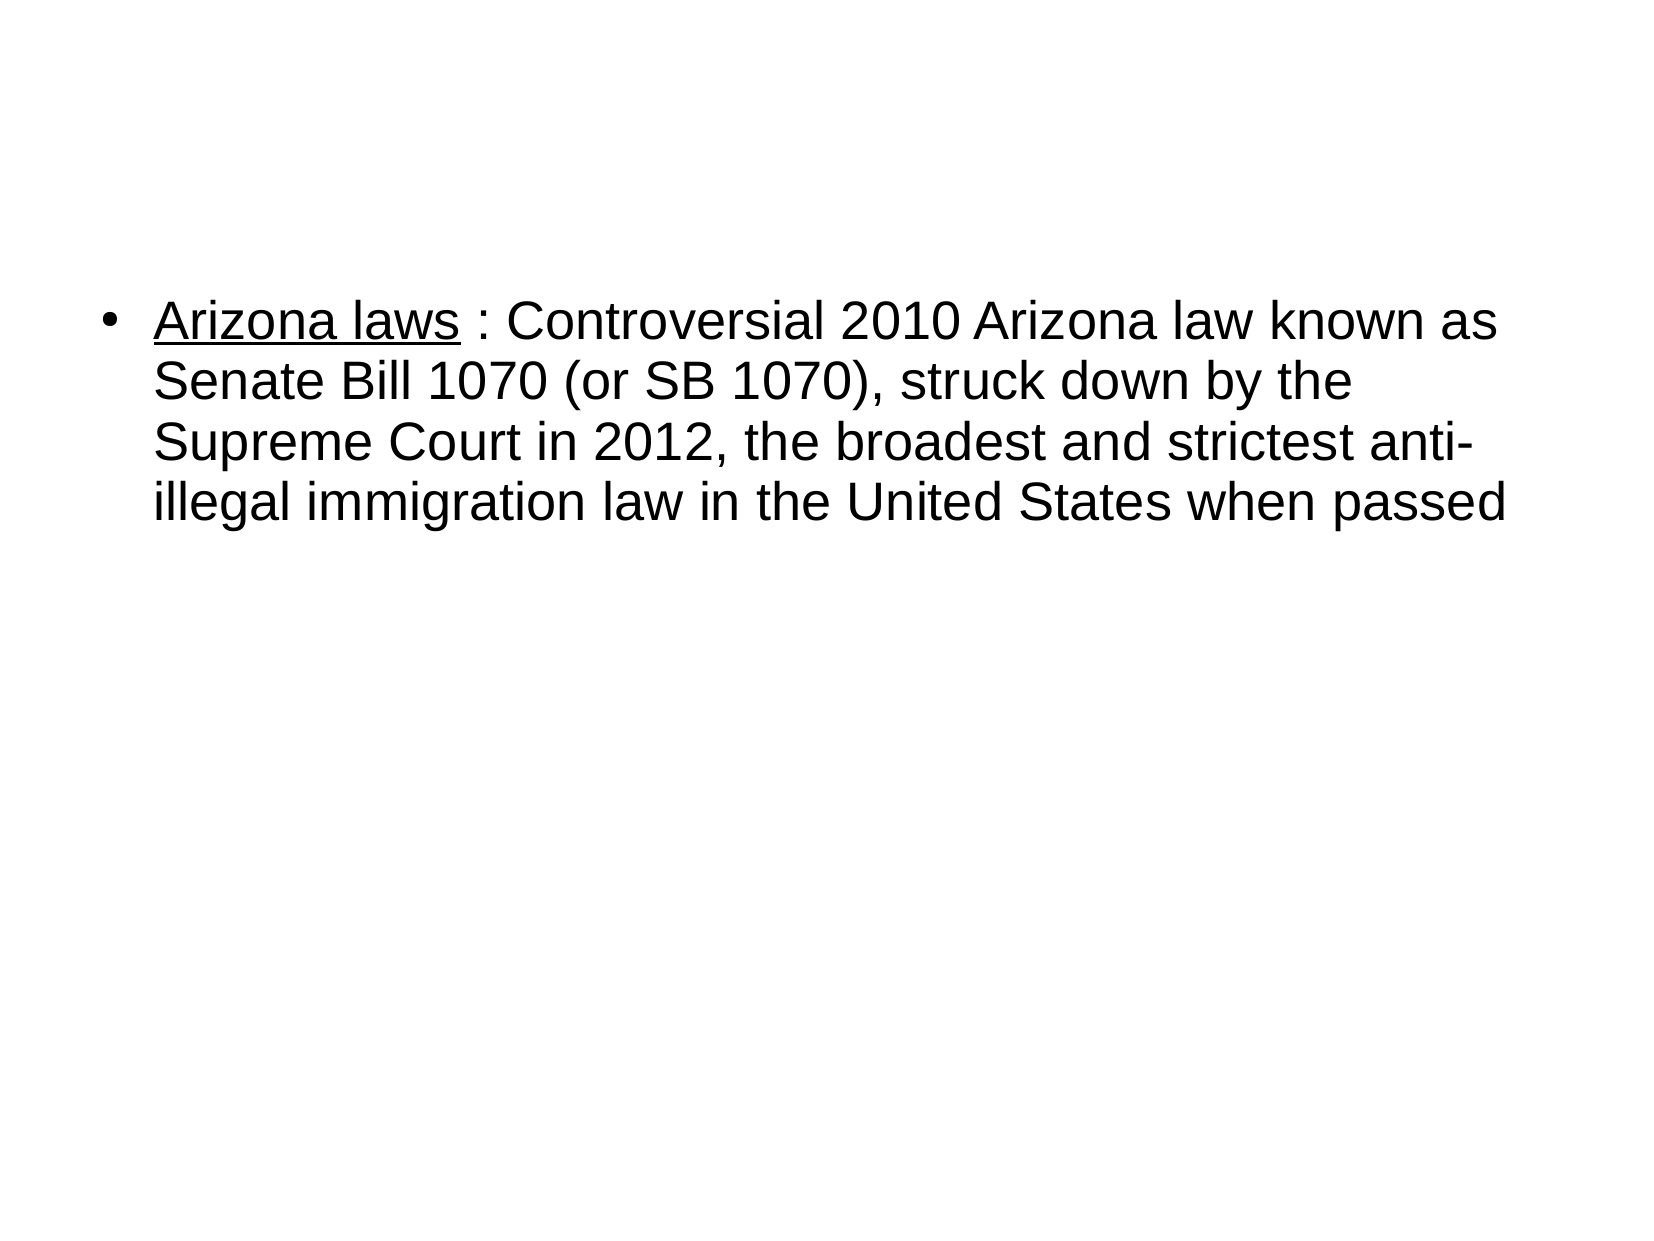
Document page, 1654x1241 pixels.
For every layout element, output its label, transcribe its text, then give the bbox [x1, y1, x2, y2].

list Arizona laws : Controversial 2010 Arizona law known as Senate Bill 1070 (or SB 1070), struck down by the Supreme Court in 2012, the broadest and strictest anti-illegal immigration law in the United States when passed [82, 290, 1571, 1109]
